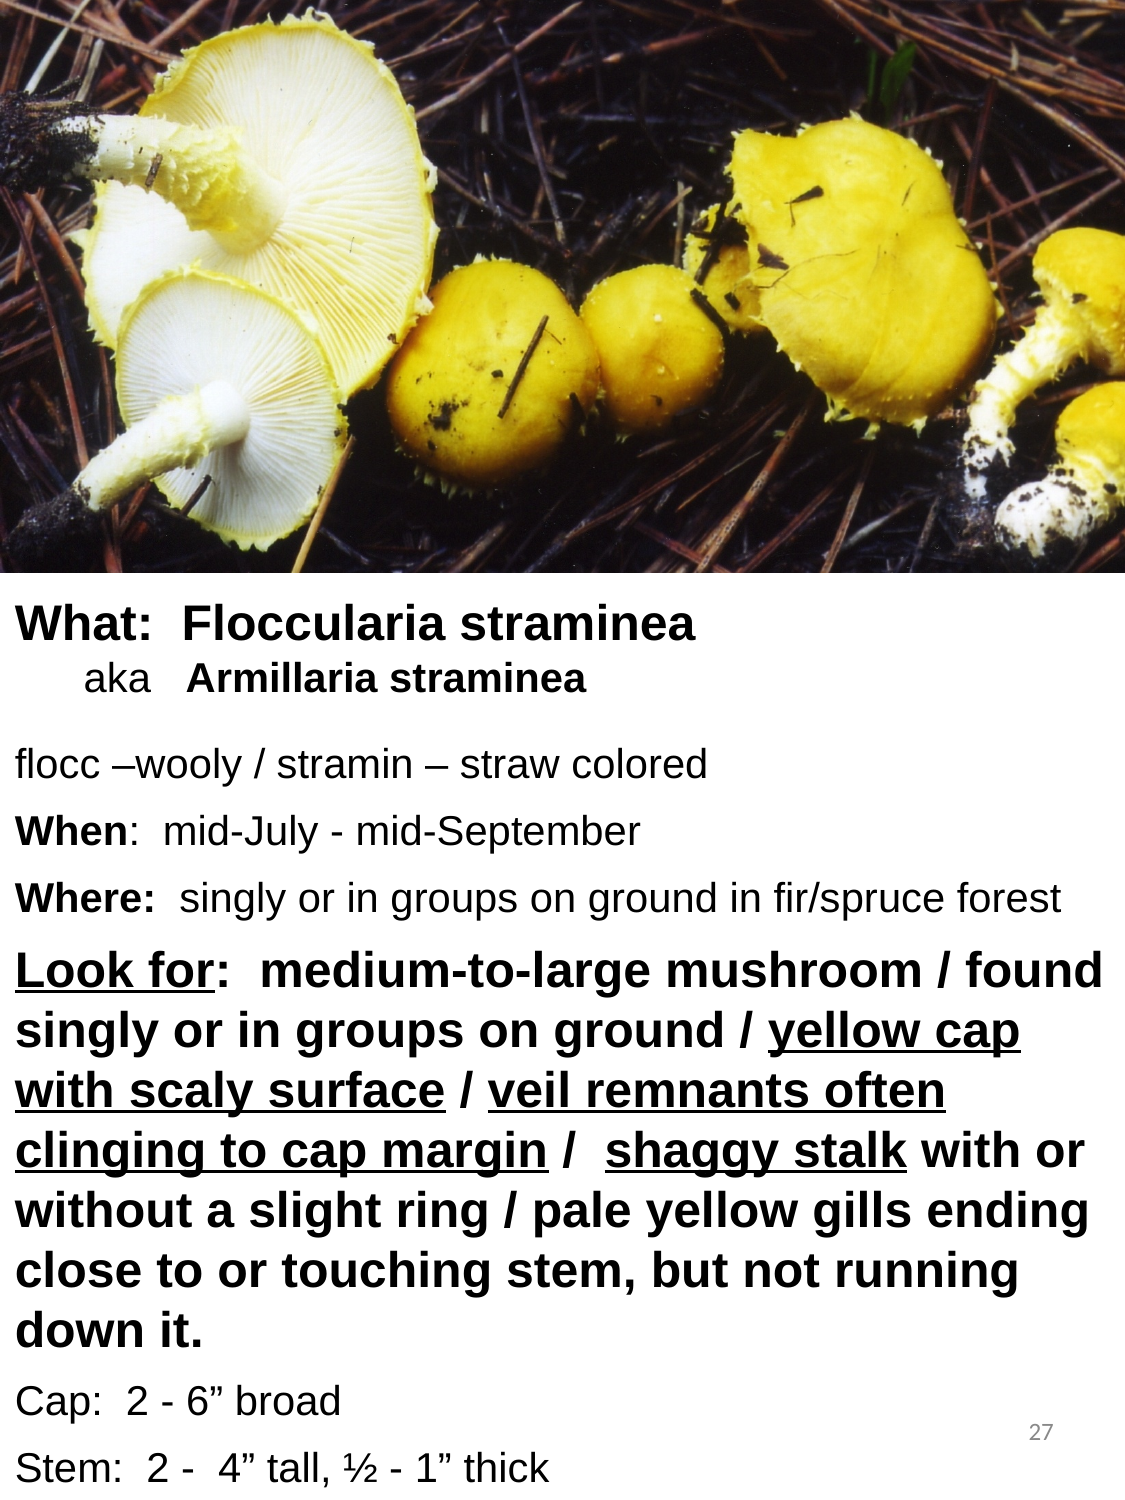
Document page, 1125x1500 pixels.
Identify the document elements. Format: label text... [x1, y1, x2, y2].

text_box What: Floccularia straminea aka Armillaria straminea flocc –wooly / stramin – straw colored When: mid-July - mid-September Where: singly or in groups on ground in fir/spruce forest Look for: medium-to-large mushroom / found singly or in groups on ground / yellow cap with scaly surface / veil remnants often clinging to cap margin / shaggy stalk with or without a slight ring / pale yellow gills ending close to or touching stem, but not running down it. Cap: 2 - 6” broad Stem: 2 - 4” tall, ½ - 1” thick [0, 582, 1125, 1499]
picture [0, 0, 1125, 573]
